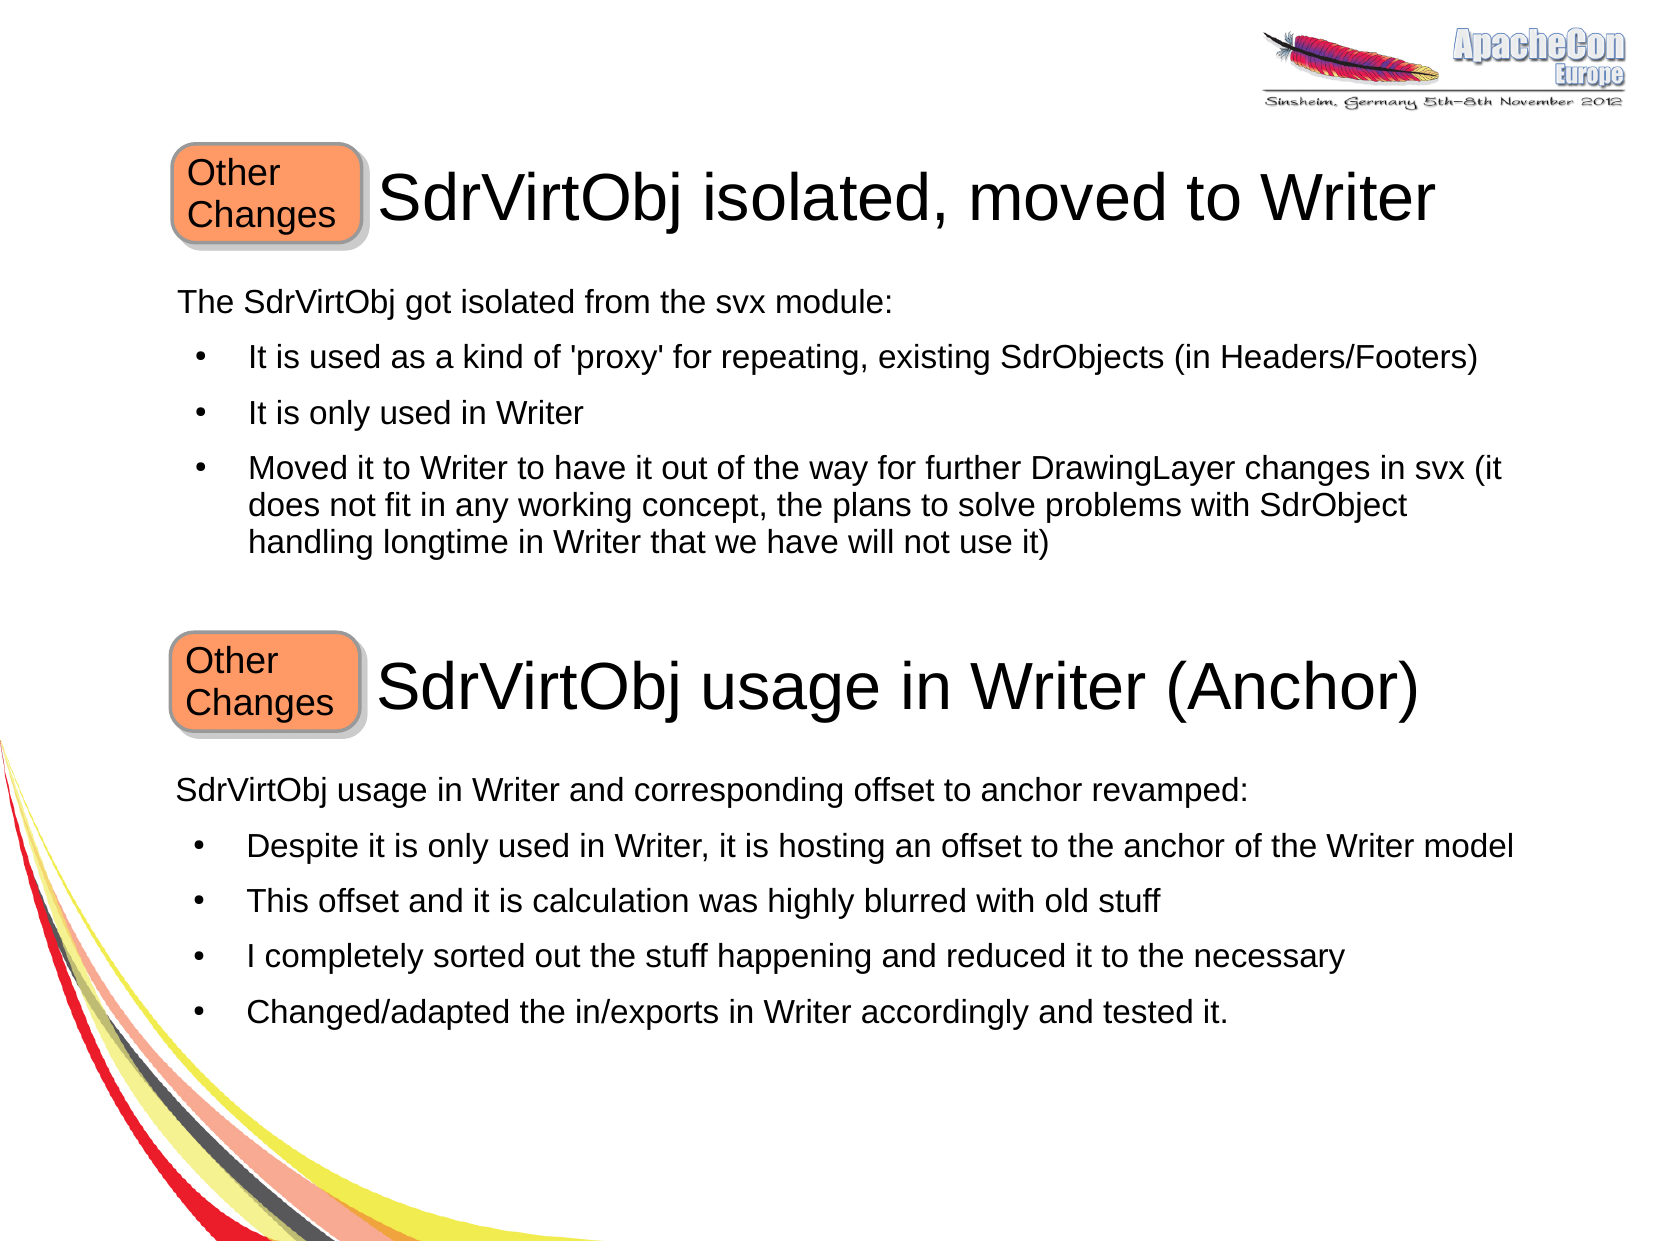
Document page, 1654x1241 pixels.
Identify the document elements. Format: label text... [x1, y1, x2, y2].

title SdrVirtObj usage in Writer (Anchor) [375, 637, 1528, 735]
list SdrVirtObj usage in Writer and corresponding offset to anchor revamped: Despite it is only used in Writer, it is hosting an offset to the anchor of the Writer model This offset and it is calculation was highly blurred with old stuff I completely sorted out the stuff happening and reduced it to the necessary Changed/adapted the in/exports in Writer accordingly and tested it. [175, 771, 1534, 1050]
list The SdrVirtObj got isolated from the svx module: It is used as a kind of 'proxy' for repeating, existing SdrObjects (in Headers/Footers) It is only used in Writer Moved it to Writer to have it out of the way for further DrawingLayer changes in svx (it does not fit in any working concept, the plans to solve problems with SdrObject handling longtime in Writer that we have will not use it) [177, 283, 1536, 591]
text_box Other Changes [172, 143, 362, 243]
title SdrVirtObj isolated, moved to Writer [377, 148, 1530, 247]
text_box Other Changes [170, 632, 360, 732]
picture [0, 0, 1654, 1241]
